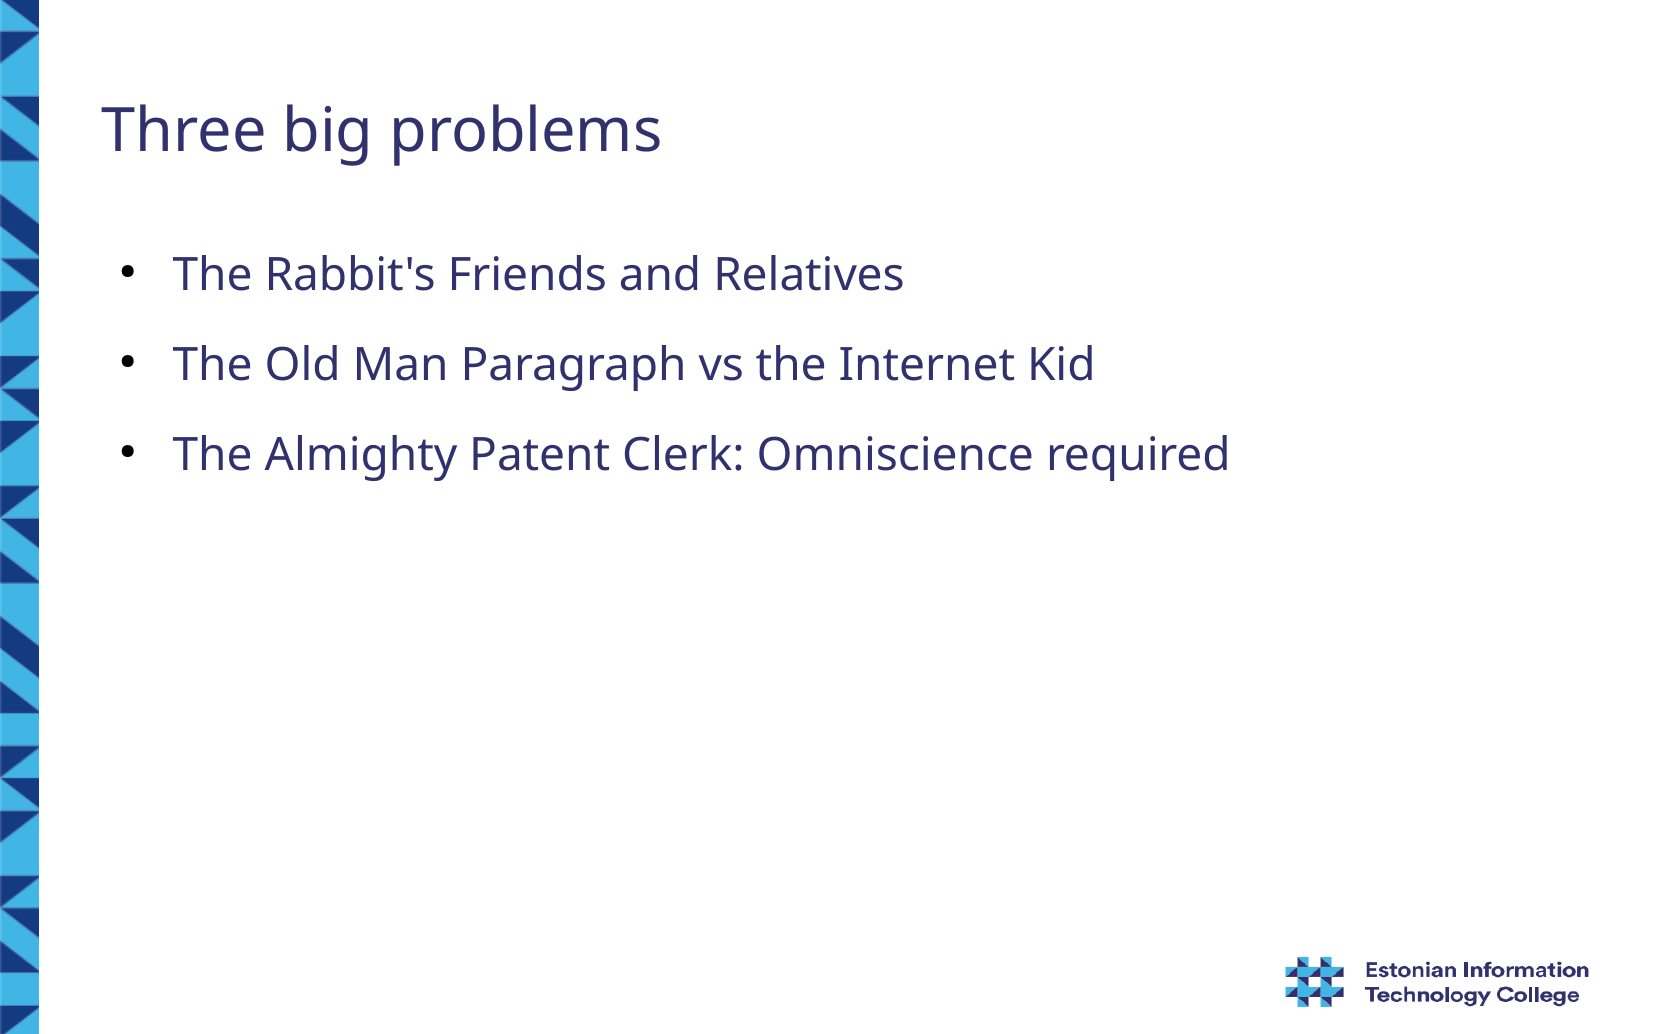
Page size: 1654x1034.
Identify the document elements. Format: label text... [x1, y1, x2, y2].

list The Rabbit's Friends and Relatives The Old Man Paragraph vs the Internet Kid The Almighty Patent Clerk: Omniscience required [101, 241, 1591, 924]
title Three big problems [101, 41, 1489, 214]
